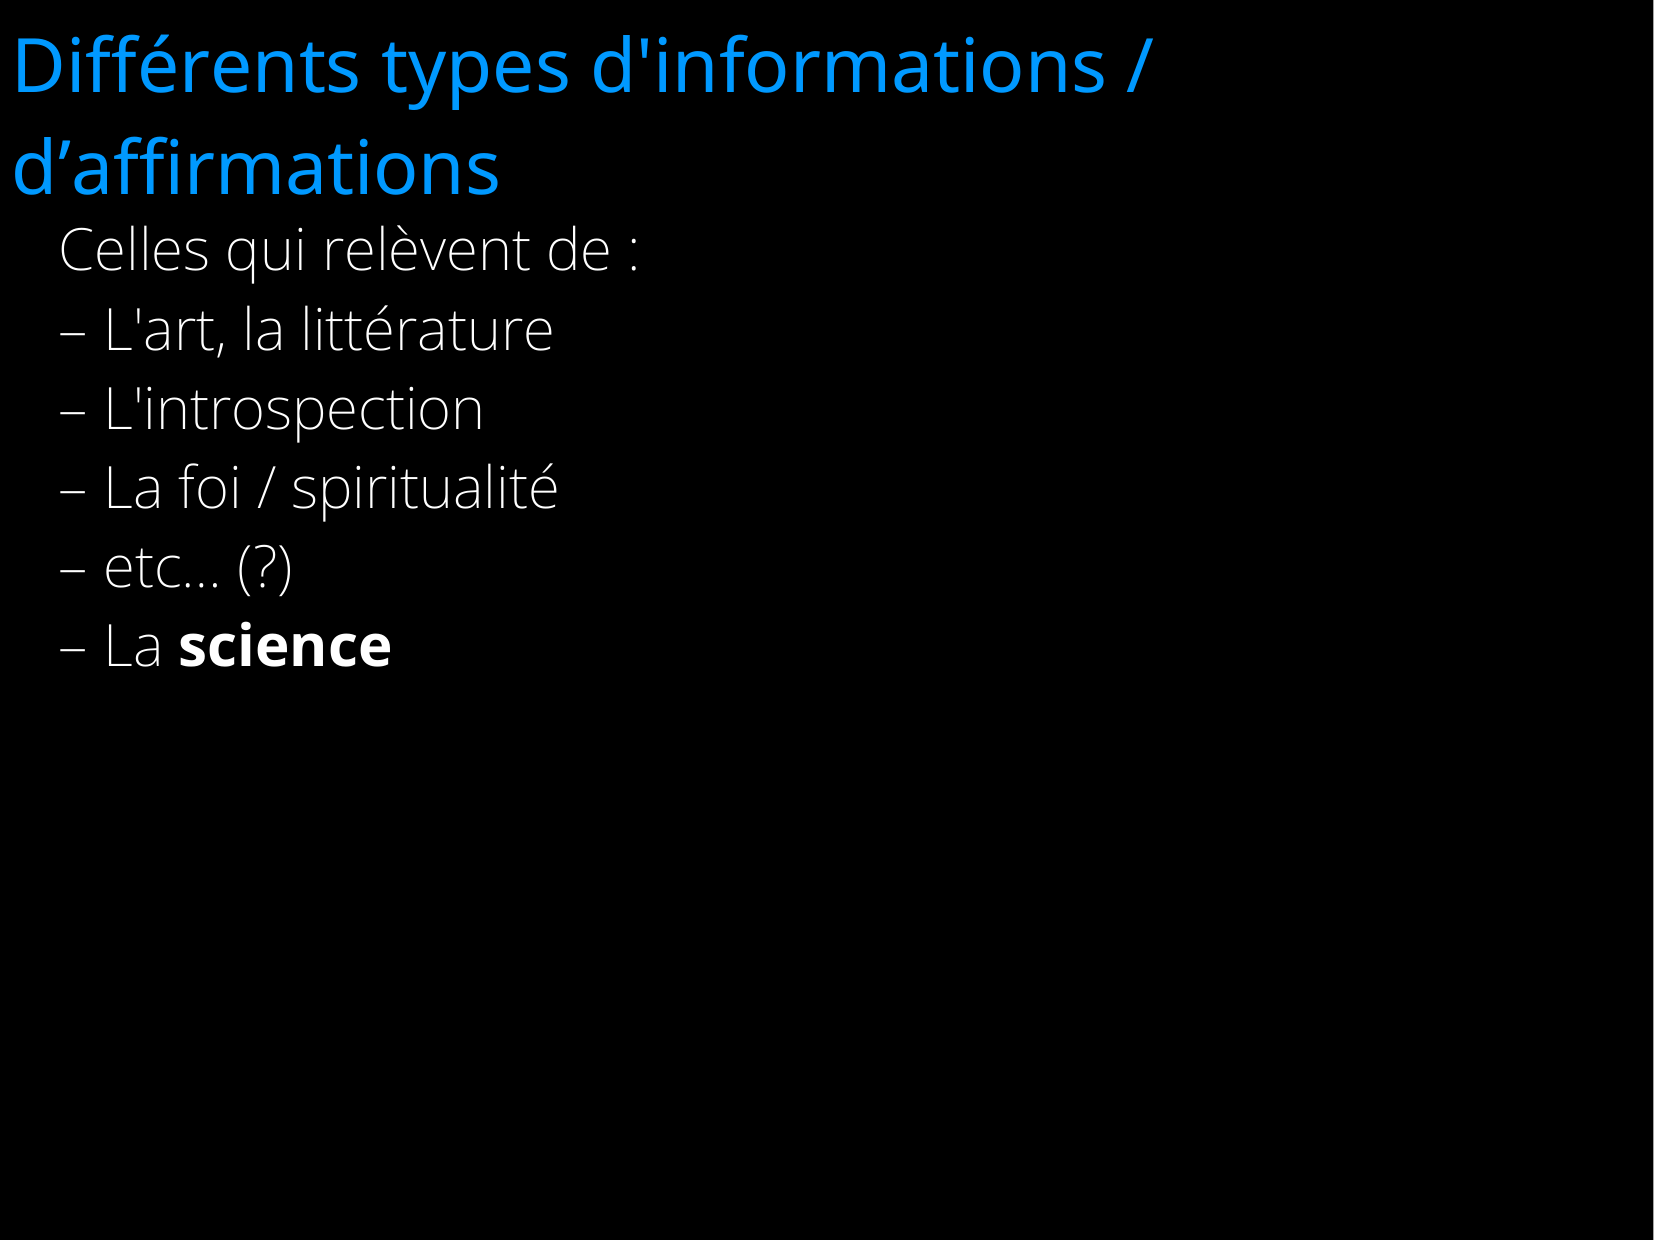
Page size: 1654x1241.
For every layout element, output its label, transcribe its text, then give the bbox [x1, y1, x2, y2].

text_box Différents types d'informations / d’affirmations [11, 11, 1571, 168]
text_box Celles qui relèvent de : – L'art, la littérature – L'introspection – La foi / spiritualité – etc… (?) – La science [59, 208, 1052, 650]
